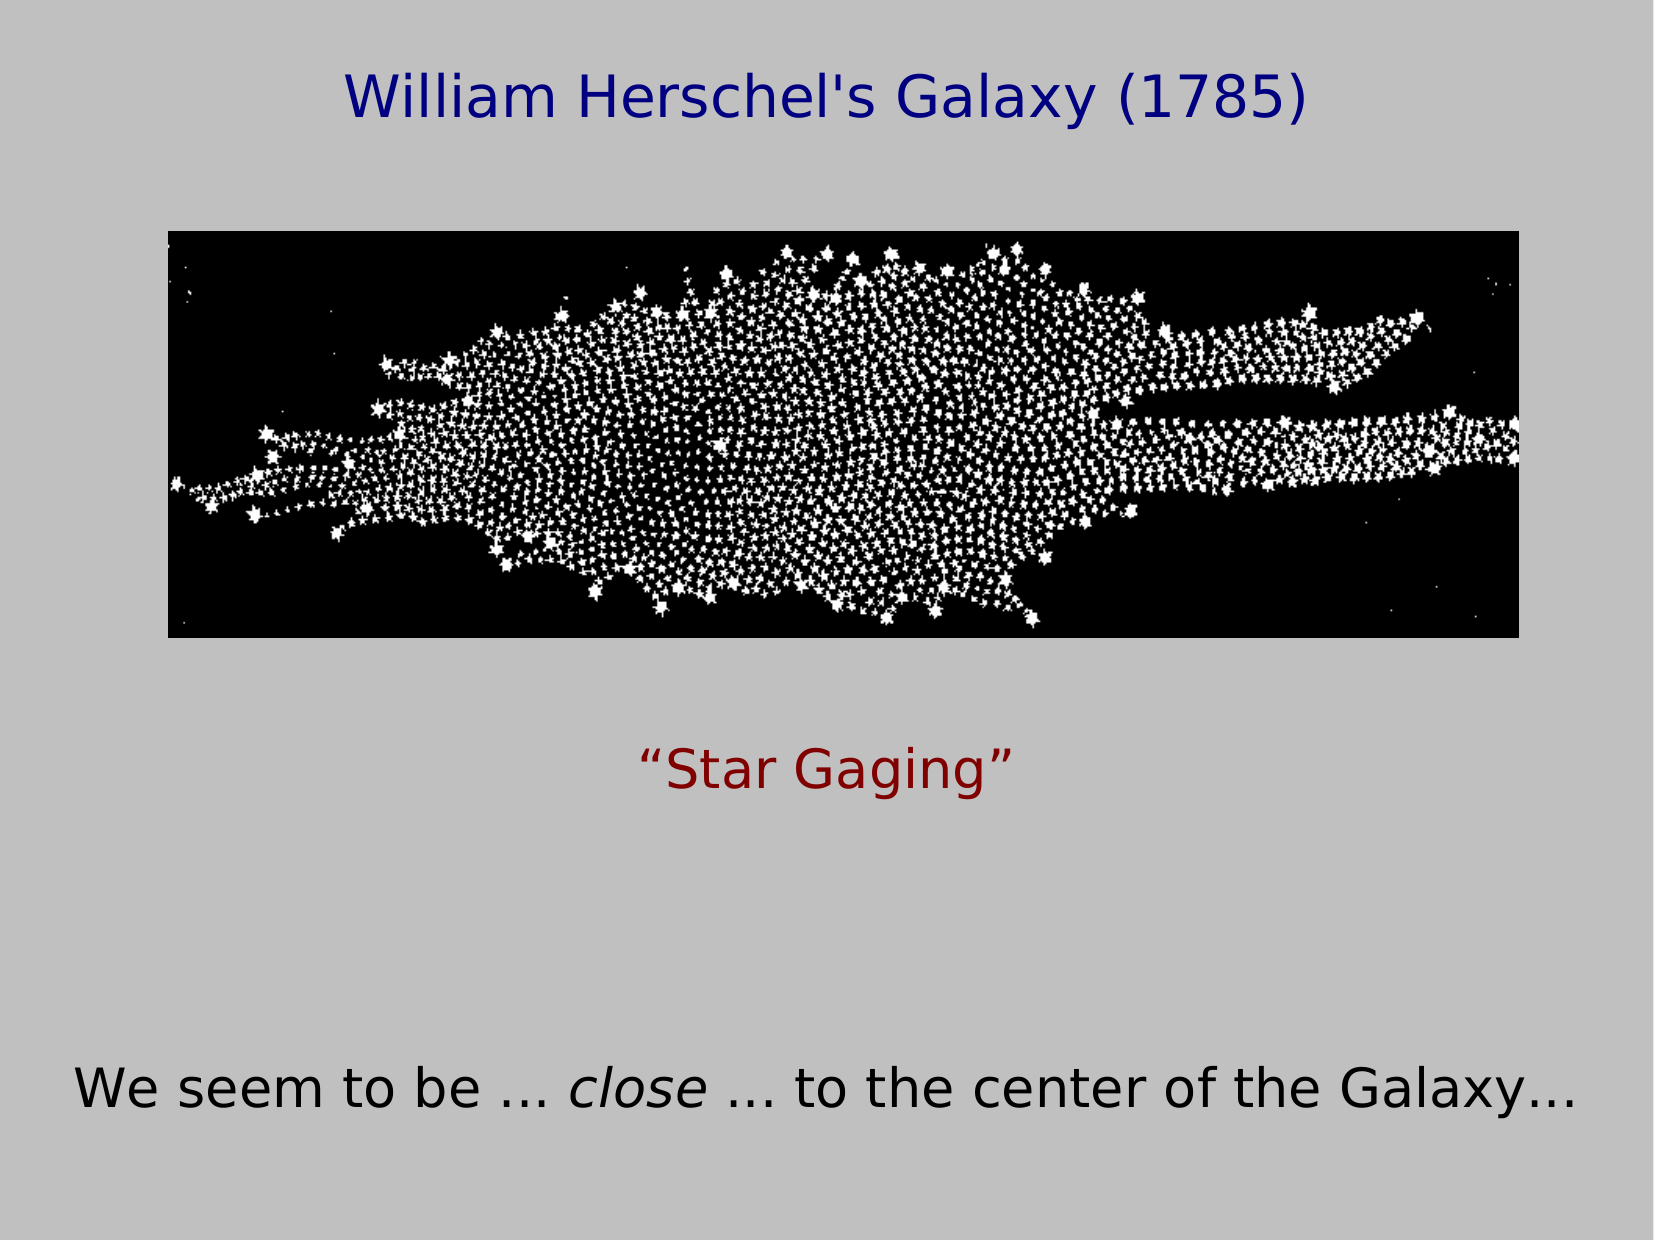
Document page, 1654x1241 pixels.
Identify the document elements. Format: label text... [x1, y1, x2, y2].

text_box William Herschel's Galaxy (1785) [328, 56, 1326, 145]
picture [168, 231, 1519, 638]
text_box We seem to be ... close ... to the center of the Galaxy... [58, 1050, 1596, 1128]
text_box “Star Gaging” [622, 731, 1031, 810]
